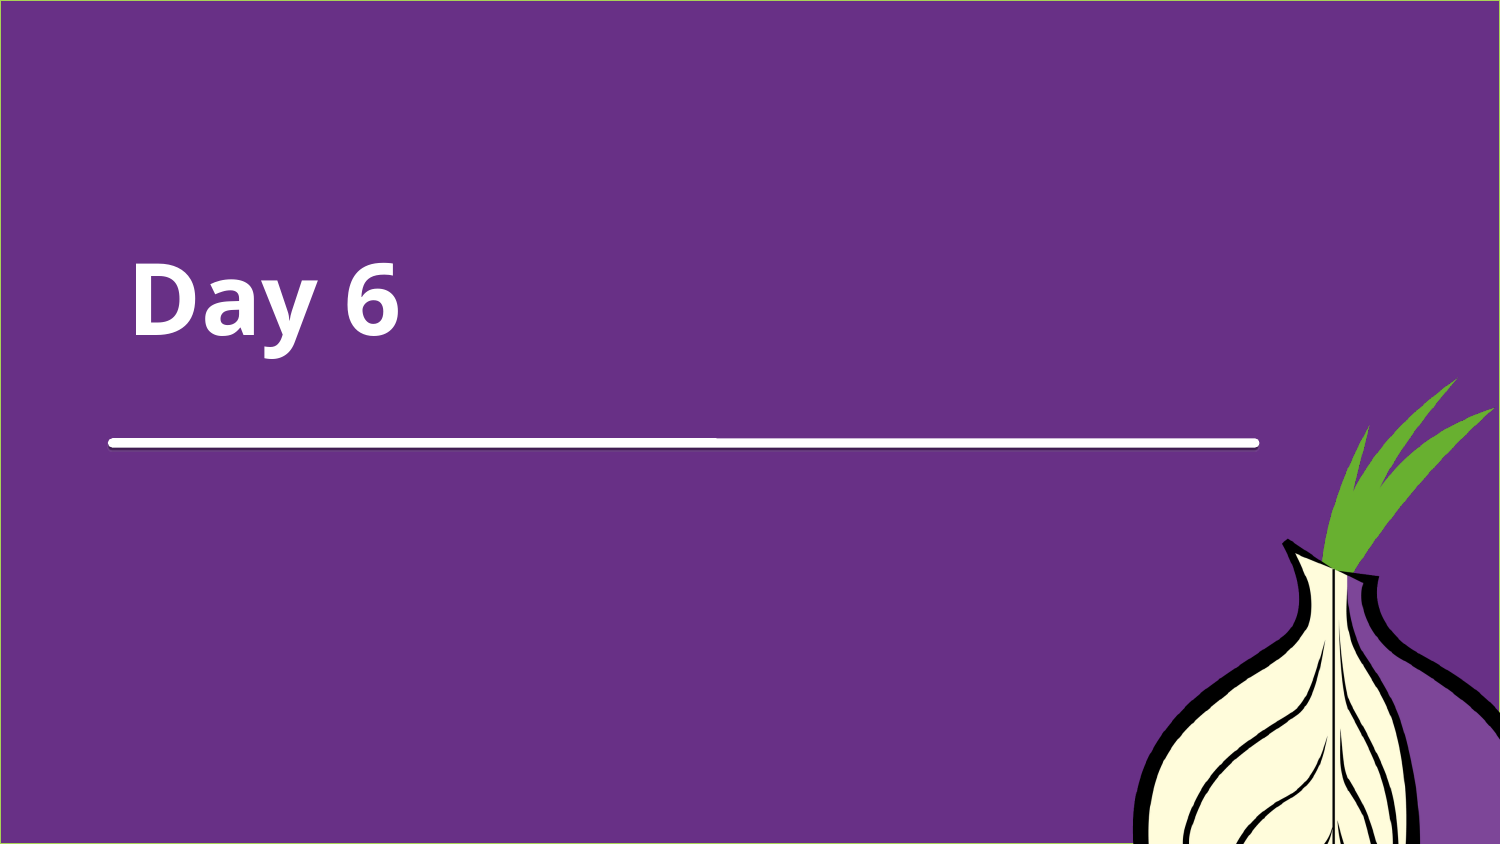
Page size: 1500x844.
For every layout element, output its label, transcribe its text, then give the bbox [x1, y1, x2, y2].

text_box Day 6 [112, 148, 1388, 443]
picture [1122, 377, 1500, 844]
